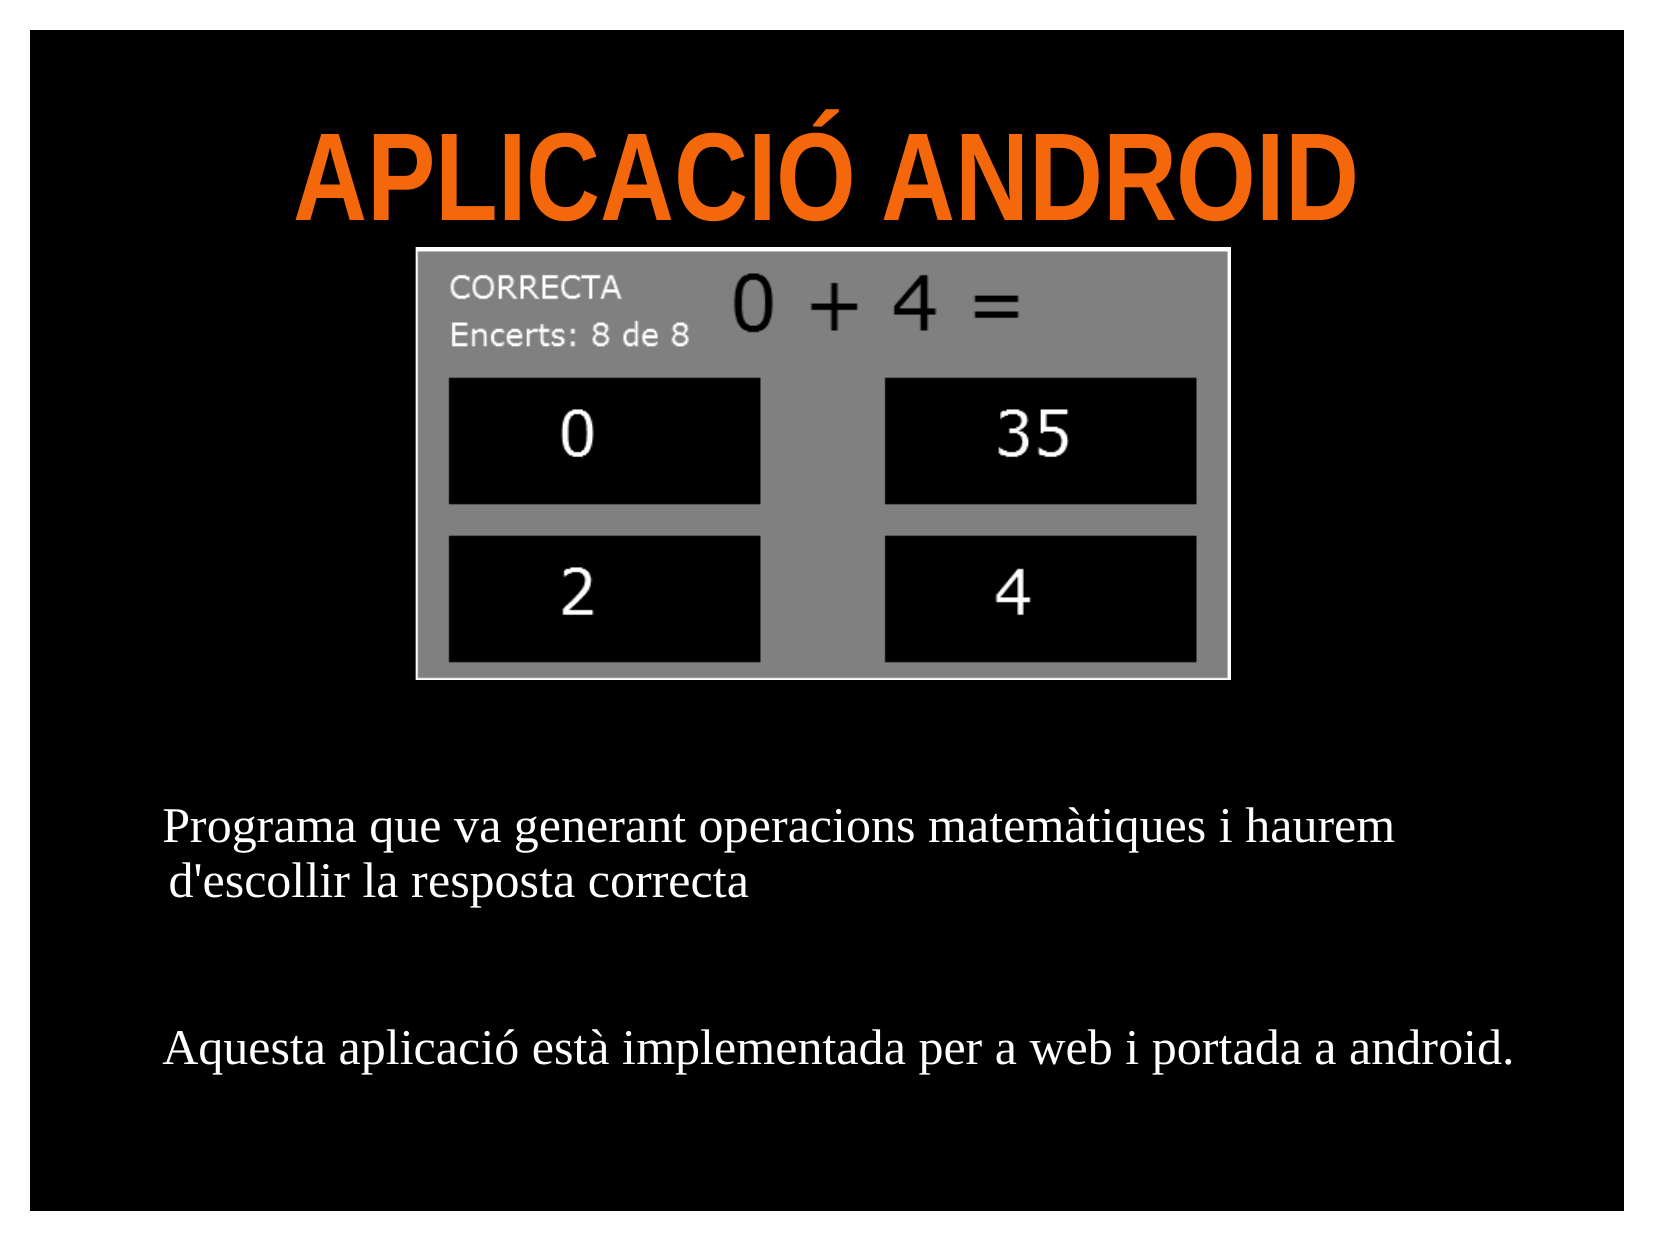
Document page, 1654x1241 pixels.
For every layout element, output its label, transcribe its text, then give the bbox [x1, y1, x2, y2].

title APLICACIÓ ANDROID [109, 76, 1545, 274]
list Programa que va generant operacions matemàtiques i haurem d'escollir la resposta correcta Aquesta aplicació està implementada per a web i portada a android. [112, 714, 1548, 1140]
picture [415, 247, 1235, 680]
